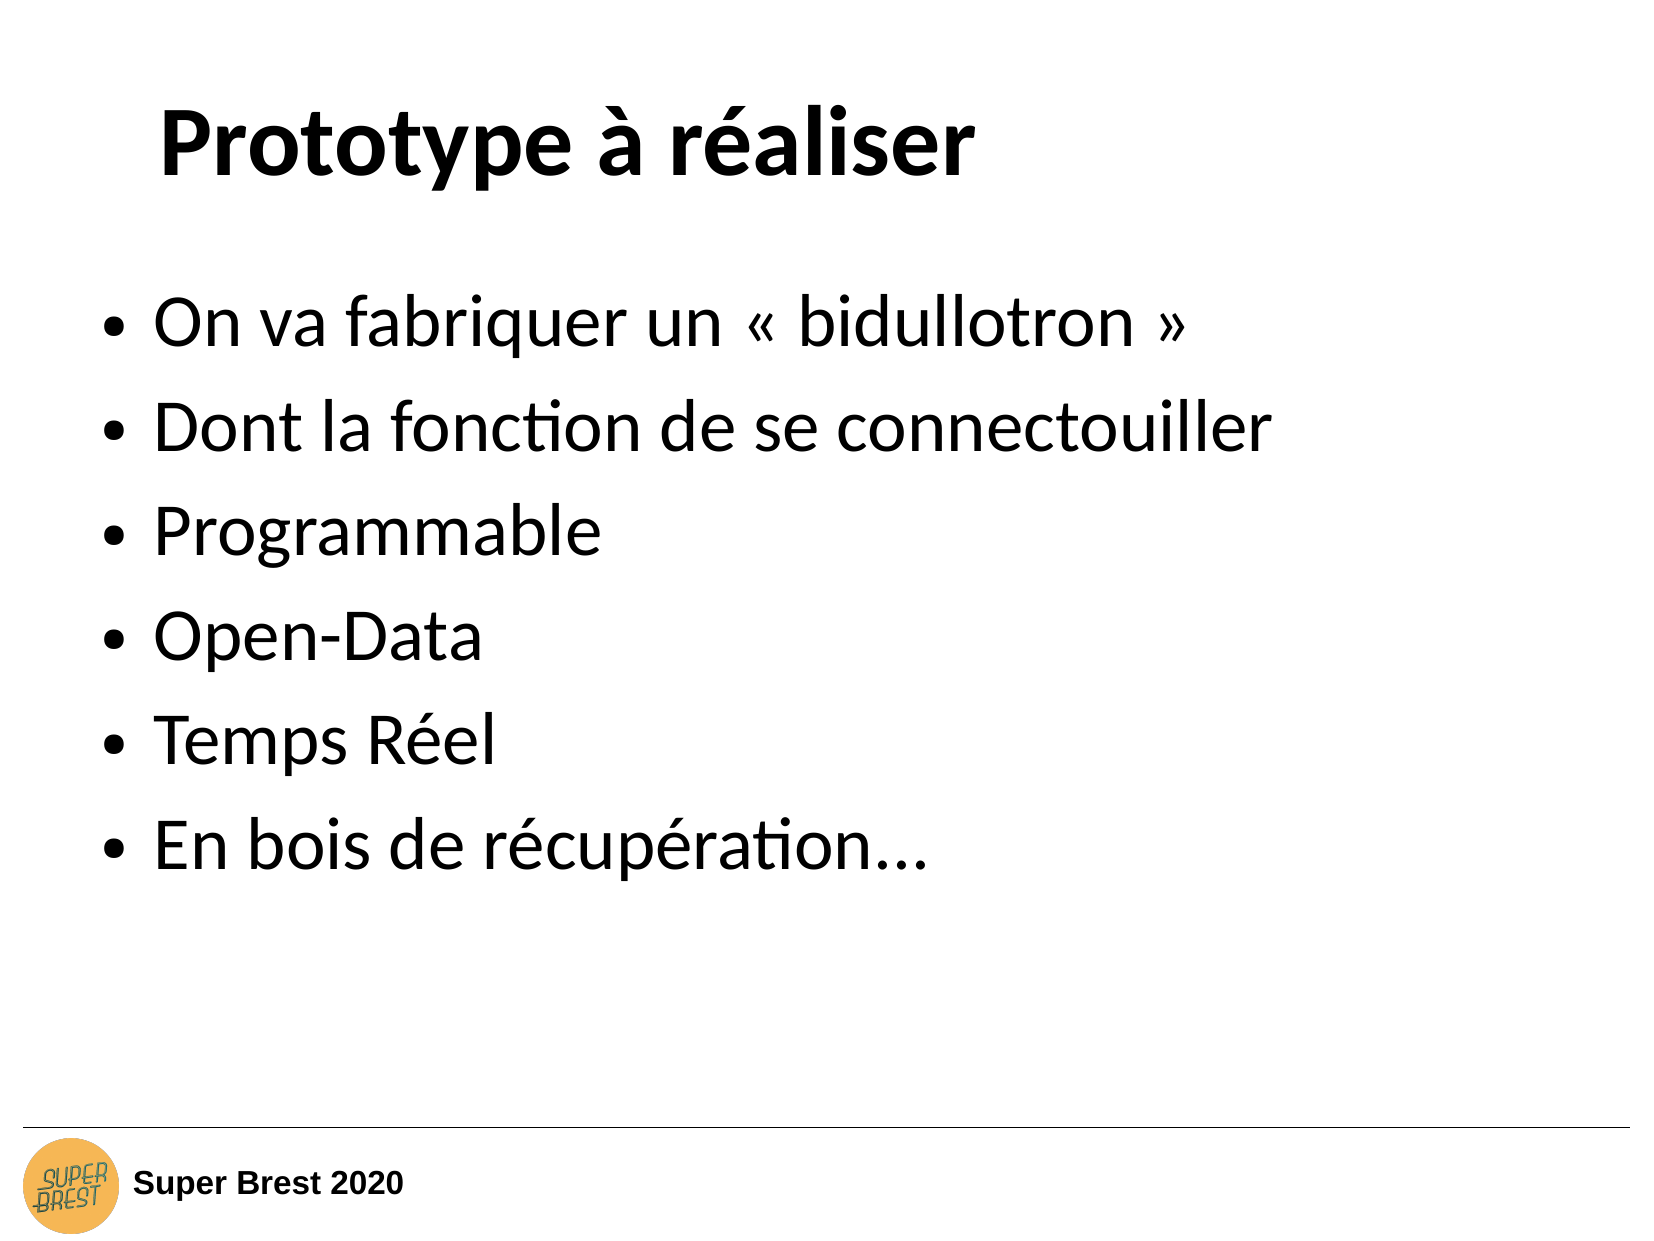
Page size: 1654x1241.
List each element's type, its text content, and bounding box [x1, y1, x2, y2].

picture [23, 1138, 119, 1234]
text_box Super Brest 2020 [119, 1157, 1040, 1210]
title Prototype à réaliser [11, 47, 1347, 255]
list On va fabriquer un « bidullotron » Dont la fonction de se connectouiller Programmable Open-Data Temps Réel En bois de récupération... [82, 290, 1571, 1109]
